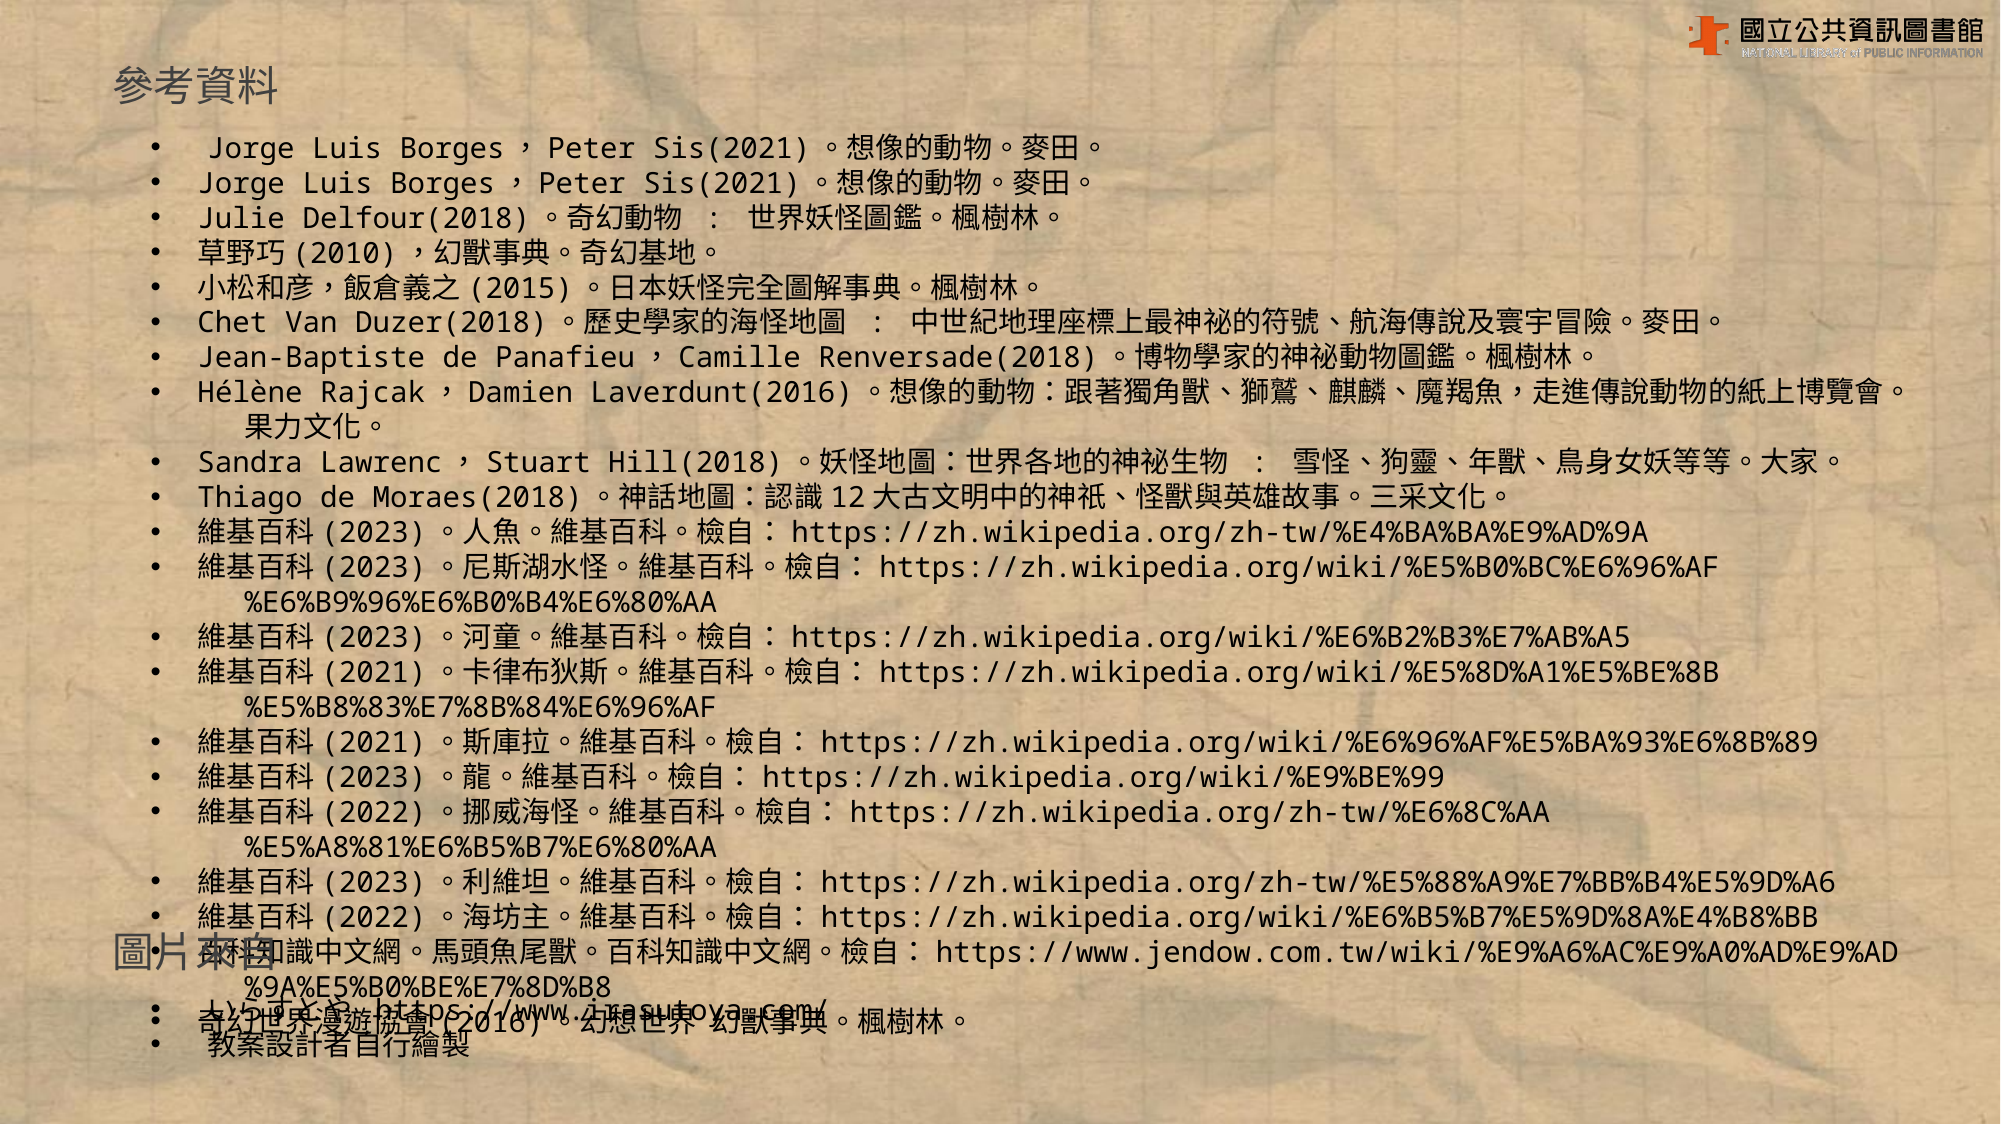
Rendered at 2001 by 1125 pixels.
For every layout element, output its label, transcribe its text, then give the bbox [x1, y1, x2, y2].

text_box 圖片來自 [97, 918, 920, 984]
text_box 參考資料 [97, 51, 920, 118]
text_box Jorge Luis Borges，Peter Sis(2021)。想像的動物。麥田。 Jorge Luis Borges，Peter Sis(2021)。想像的動物。麥田。 Julie Delfour(2018)。奇幻動物 : 世界妖怪圖鑑。楓樹林。 草野巧(2010)，幻獸事典。奇幻基地。 小松和彦，飯倉義之(2015)。日本妖怪完全圖解事典。楓樹林。 Chet Van Duzer(2018)。歷史學家的海怪地圖 : 中世紀地理座標上最神祕的符號、航海傳說及寰宇冒險。麥田。 Jean-Baptiste de Panafieu，Camille Renversade(2018)。博物學家的神祕動物圖鑑。楓樹林。 Hélène Rajcak，Damien Laverdunt(2016)。想像的動物：跟著獨角獸、獅鷲、麒麟、魔羯魚，走進傳說動物的紙上博覽會。果力文化。 Sandra Lawrenc，Stuart Hill(2018)。妖怪地圖：世界各地的神祕生物 : 雪怪、狗靈、年獸、鳥身女妖等等。大家。 Thiago de Moraes(2018)。神話地圖：認識12大古文明中的神祇、怪獸與英雄故事。三采文化。 維基百科(2023)。人魚。維基百科。檢自：https://zh.wikipedia.org/zh-tw/%E4%BA%BA%E9%AD%9A 維基百科(2023)。尼斯湖水怪。維基百科。檢自：https://zh.wikipedia.org/wiki/%E5%B0%BC%E6%96%AF%E6%B9%96%E6%B0%B4%E6%80%AA 維基百科(2023)。河童。維基百科。檢自：https://zh.wikipedia.org/wiki/%E6%B2%B3%E7%AB%A5 維基百科(2021)。卡律布狄斯。維基百科。檢自：https://zh.wikipedia.org/wiki/%E5%8D%A1%E5%BE%8B%E5%B8%83%E7%8B%84%E6%96%AF 維基百科(2021)。斯庫拉。維基百科。檢自：https://zh.wikipedia.org/wiki/%E6%96%AF%E5%BA%93%E6%8B%89 維基百科(2023)。龍。維基百科。檢自：https://zh.wikipedia.org/wiki/%E9%BE%99 維基百科(2022)。挪威海怪。維基百科。檢自：https://zh.wikipedia.org/zh-tw/%E6%8C%AA%E5%A8%81%E6%B5%B7%E6%80%AA 維基百科(2023)。利維坦。維基百科。檢自：https://zh.wikipedia.org/zh-tw/%E5%88%A9%E7%BB%B4%E5%9D%A6 維基百科(2022)。海坊主。維基百科。檢自：https://zh.wikipedia.org/wiki/%E6%B5%B7%E5%9D%8A%E4%B8%BB 百科知識中文網。馬頭魚尾獸。百科知識中文網。檢自：https://www.jendow.com.tw/wiki/%E9%A6%AC%E9%A0%AD%E9%AD%9A%E5%B0%BE%E7%8D%B8 奇幻世界漫遊協會(2016)。幻想世界 幻獸事典。楓樹林。 [135, 121, 1954, 915]
text_box いらすとや https://www.irasutoya.com/ 教案設計者自行繪製 [135, 983, 1954, 1070]
